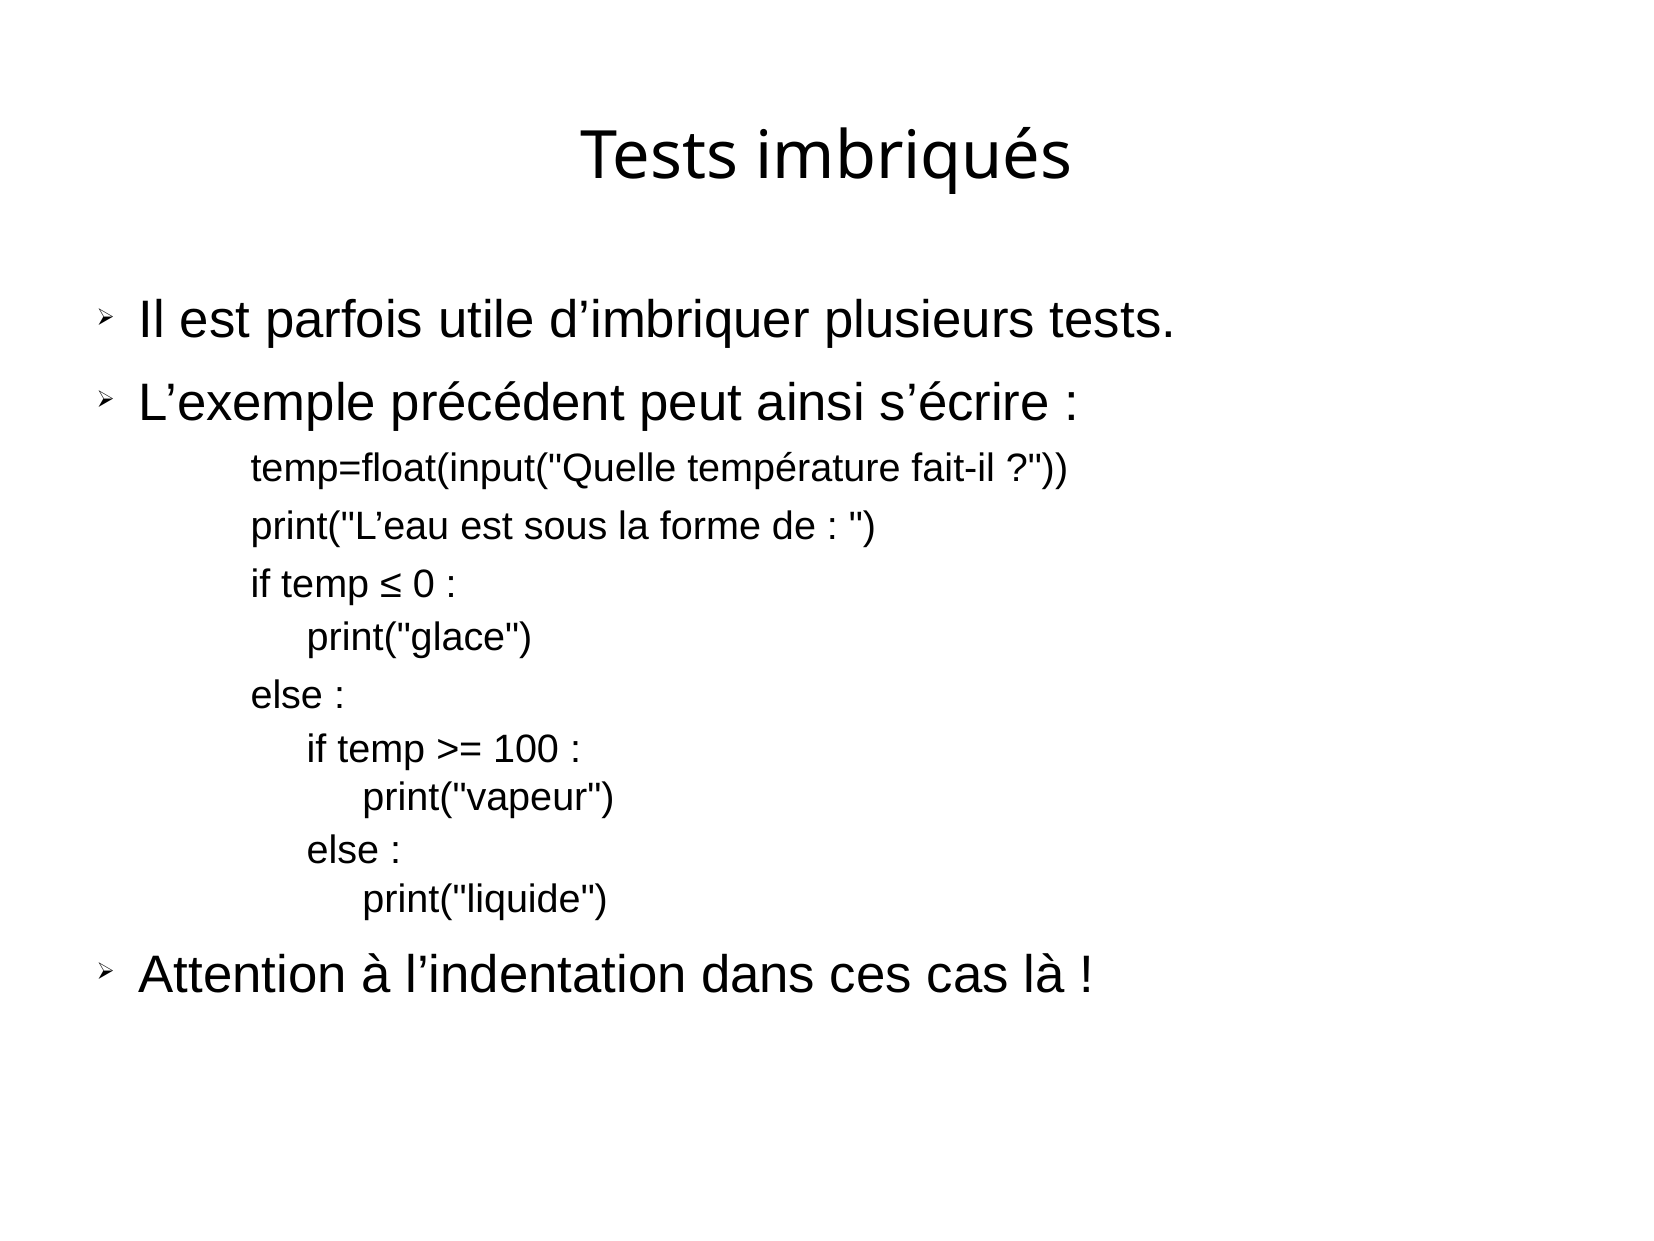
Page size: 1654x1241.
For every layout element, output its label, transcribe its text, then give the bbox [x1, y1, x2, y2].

title Tests imbriqués [82, 49, 1571, 257]
list Il est parfois utile d’imbriquer plusieurs tests. L’exemple précédent peut ainsi s’écrire : temp=float(input("Quelle température fait-il ?")) print("L’eau est sous la forme de : ") if temp ≤ 0 : print("glace") else : if temp >= 100 : print("vapeur") else : print("liquide") Attention à l’indentation dans ces cas là ! [82, 290, 1571, 1010]
